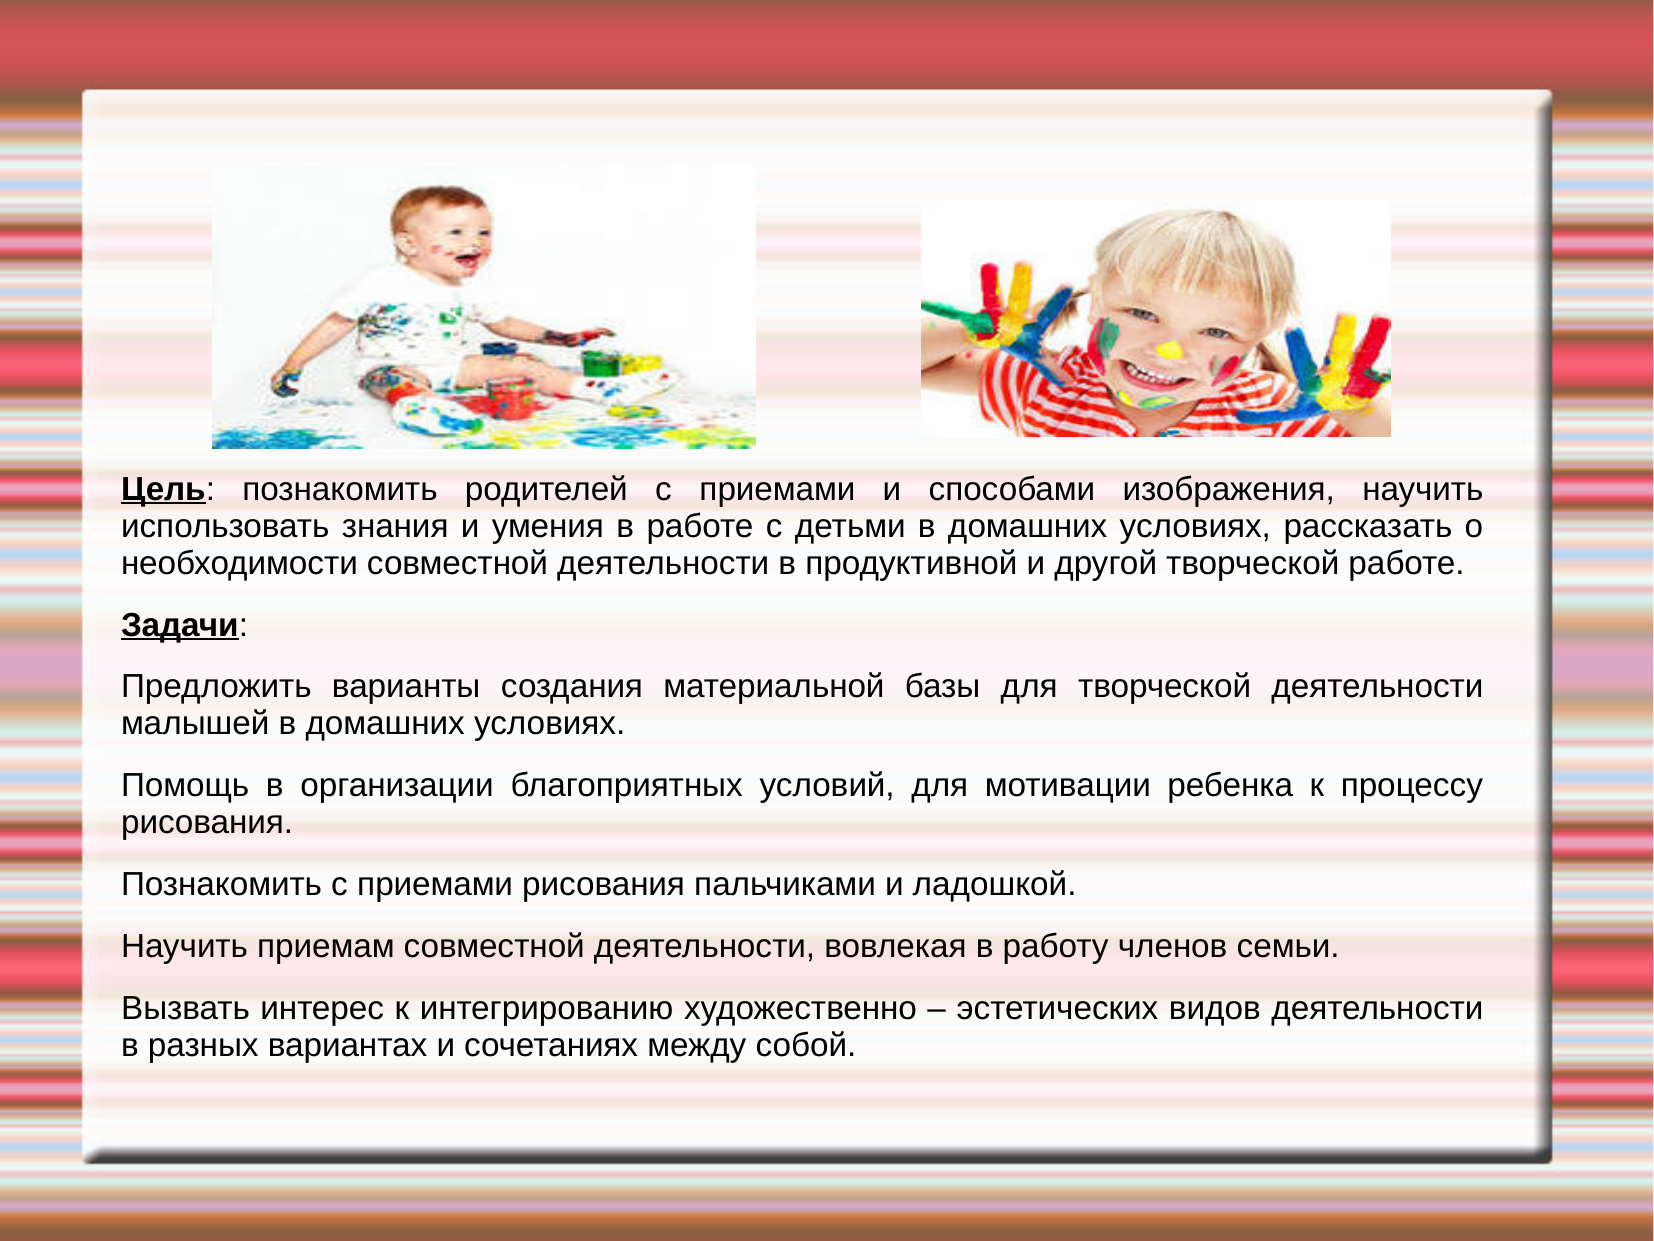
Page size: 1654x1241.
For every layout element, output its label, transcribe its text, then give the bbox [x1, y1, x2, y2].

text_box Цель: познакомить родителей с приемами и способами изображения, научить использовать знания и умения в работе с детьми в домашних условиях, рассказать о необходимости совместной деятельности в продуктивной и другой творческой работе. Задачи: Предложить варианты создания материальной базы для творческой деятельности малышей в домашних условиях. Помощь в организации благоприятных условий, для мотивации ребенка к процессу рисования. Познакомить с приемами рисования пальчиками и ладошкой. Научить приемам совместной деятельности, вовлекая в работу членов семьи. Вызвать интерес к интегрированию художественно – эстетических видов деятельности в разных вариантах и сочетаниях между собой. [106, 153, 1501, 1158]
picture [0, 0, 1654, 1241]
